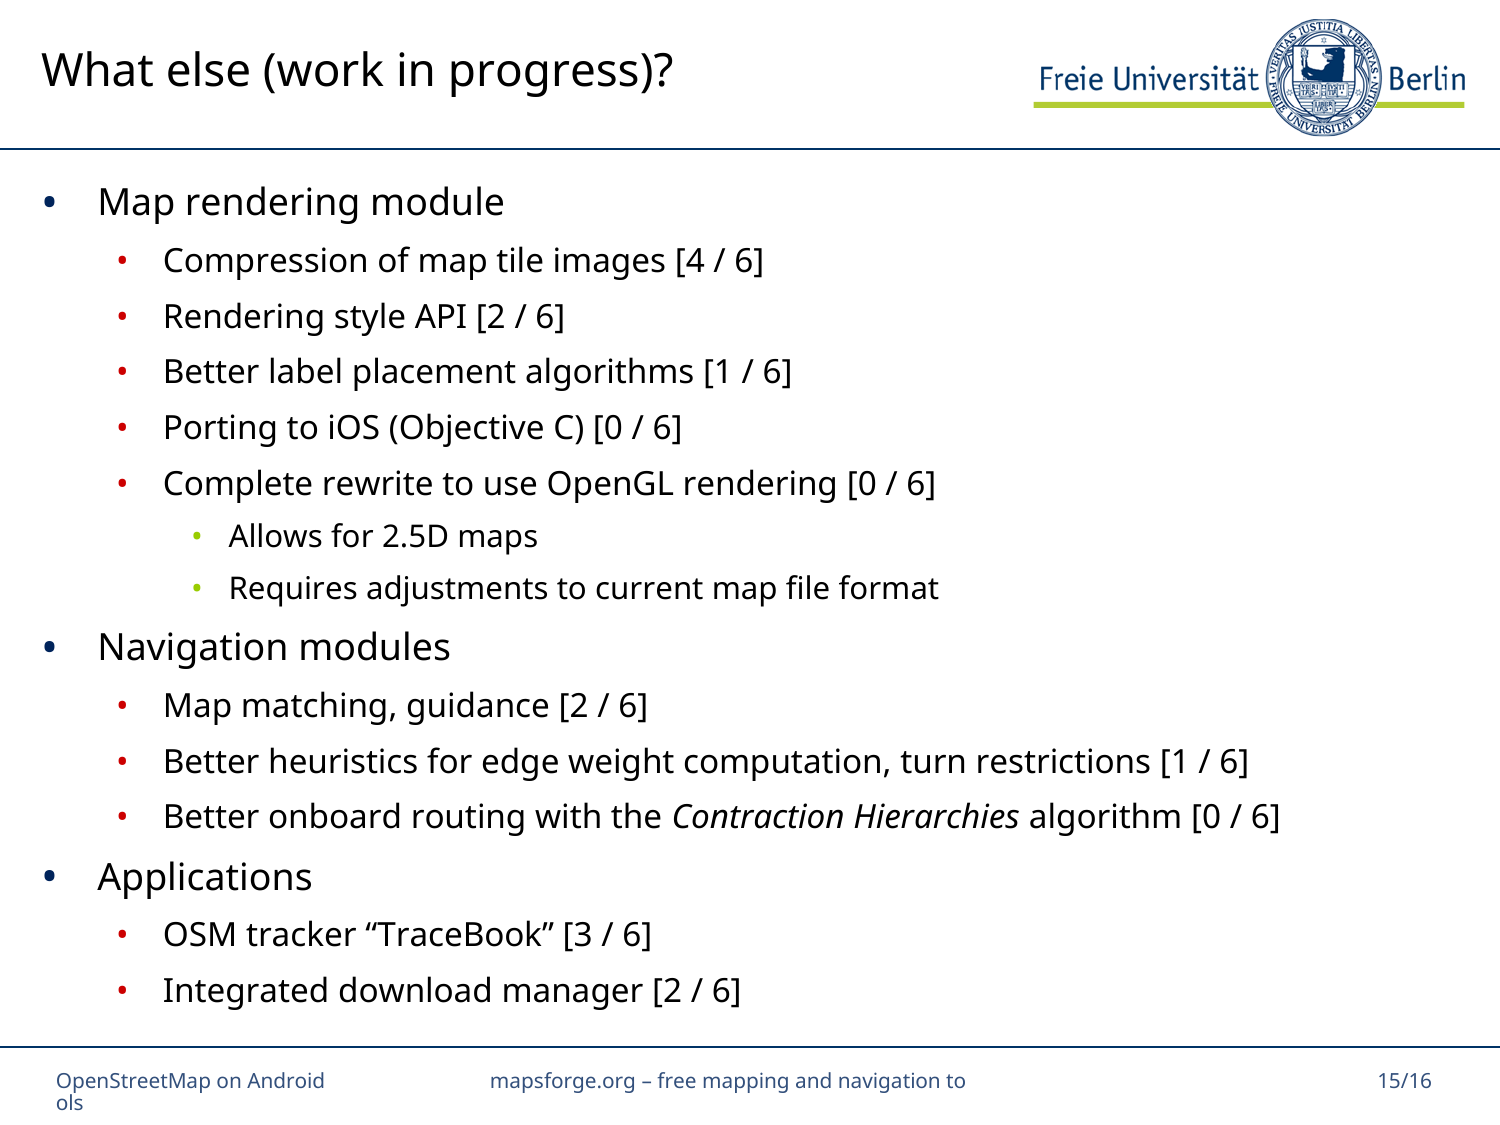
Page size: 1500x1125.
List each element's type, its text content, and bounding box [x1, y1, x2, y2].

list Map rendering module Compression of map tile images [4 / 6] Rendering style API [2 / 6] Better label placement algorithms [1 / 6] Porting to iOS (Objective C) [0 / 6] Complete rewrite to use OpenGL rendering [0 / 6] Allows for 2.5D maps Requires adjustments to current map file format Navigation modules Map matching, guidance [2 / 6] Better heuristics for edge weight computation, turn restrictions [1 / 6] Better onboard routing with the Contraction Hierarchies algorithm [0 / 6] Applications OSM tracker “TraceBook” [3 / 6] Integrated download manager [2 / 6] [41, 175, 1447, 939]
title What else (work in progress)? [41, 0, 1016, 138]
picture [1033, 19, 1470, 137]
